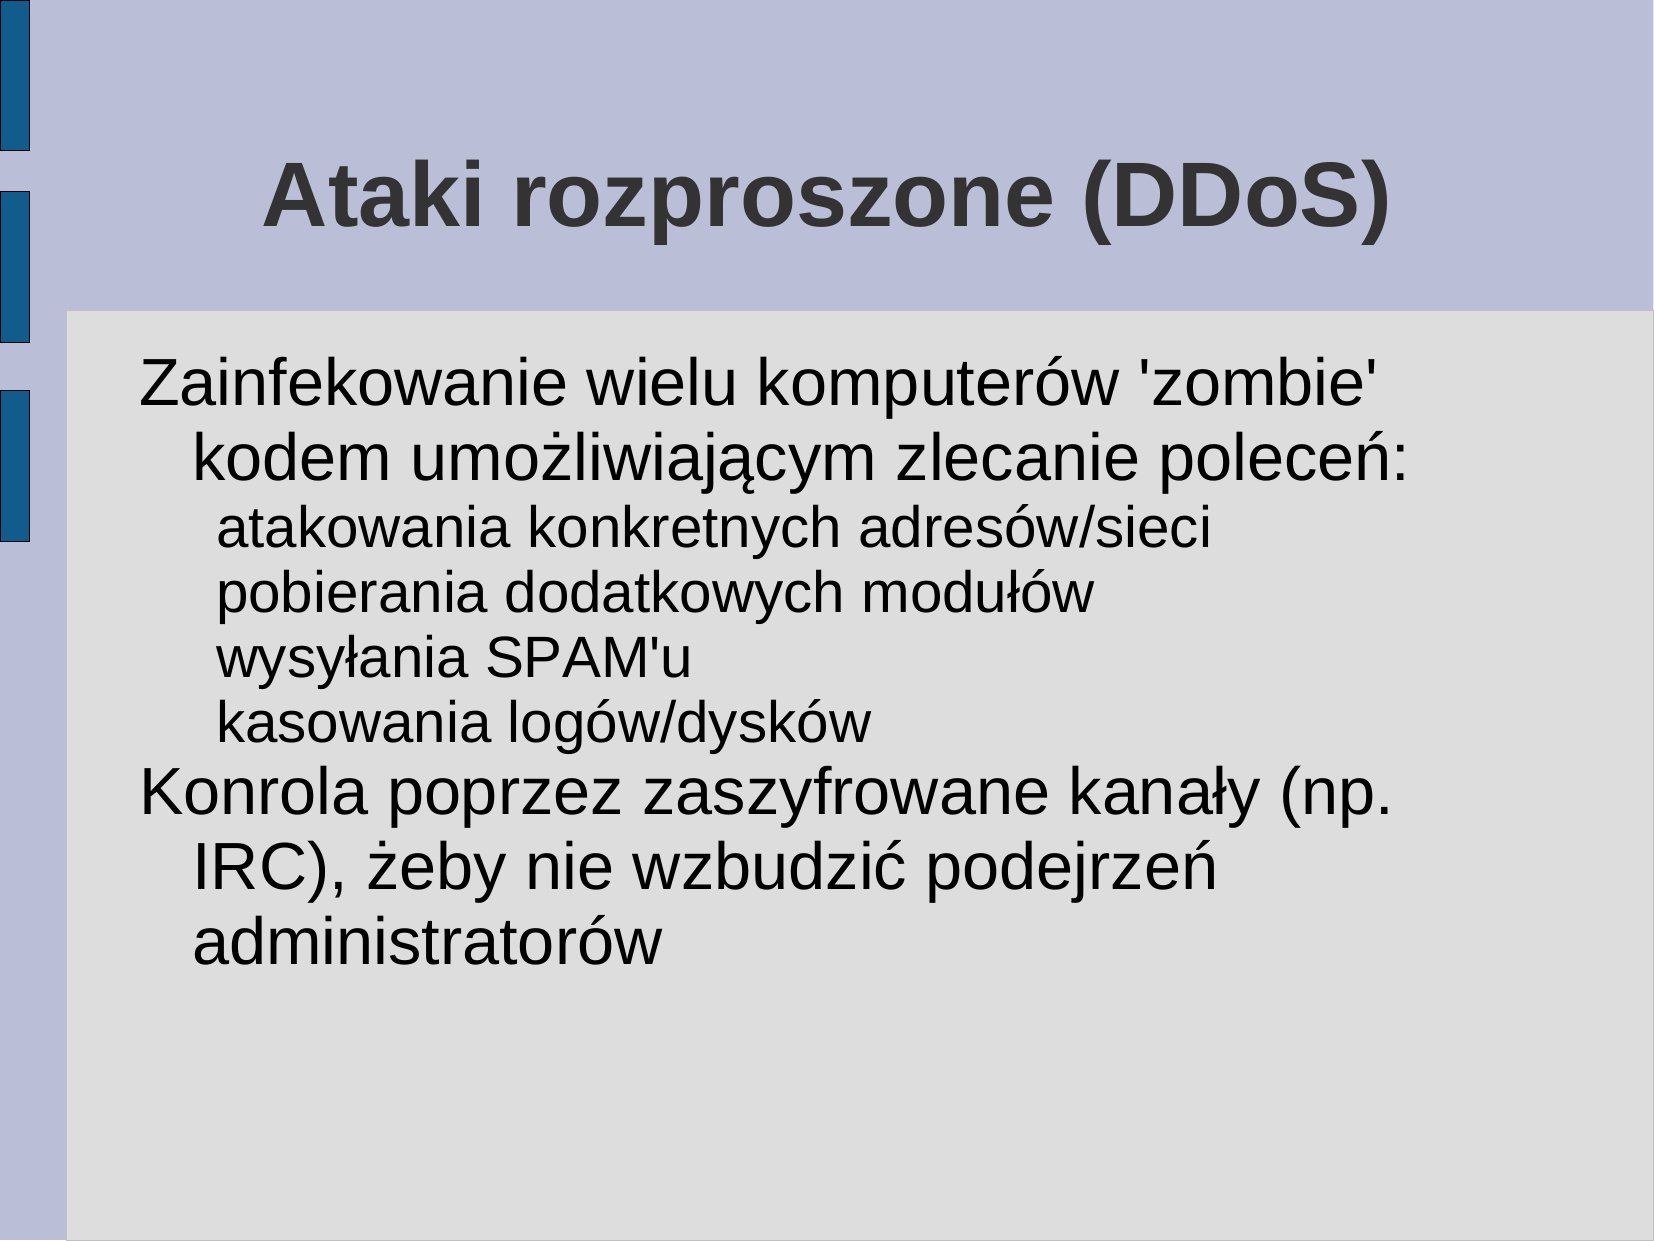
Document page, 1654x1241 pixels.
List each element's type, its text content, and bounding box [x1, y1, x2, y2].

title Ataki rozproszone (DDoS) [121, 91, 1534, 299]
list Zainfekowanie wielu komputerów 'zombie' kodem umożliwiającym zlecanie poleceń: atakowania konkretnych adresów/sieci pobierania dodatkowych modułów wysyłania SPAM'u kasowania logów/dysków Konrola poprzez zaszyfrowane kanały (np. IRC), żeby nie wzbudzić podejrzeń administratorów [121, 344, 1534, 1127]
